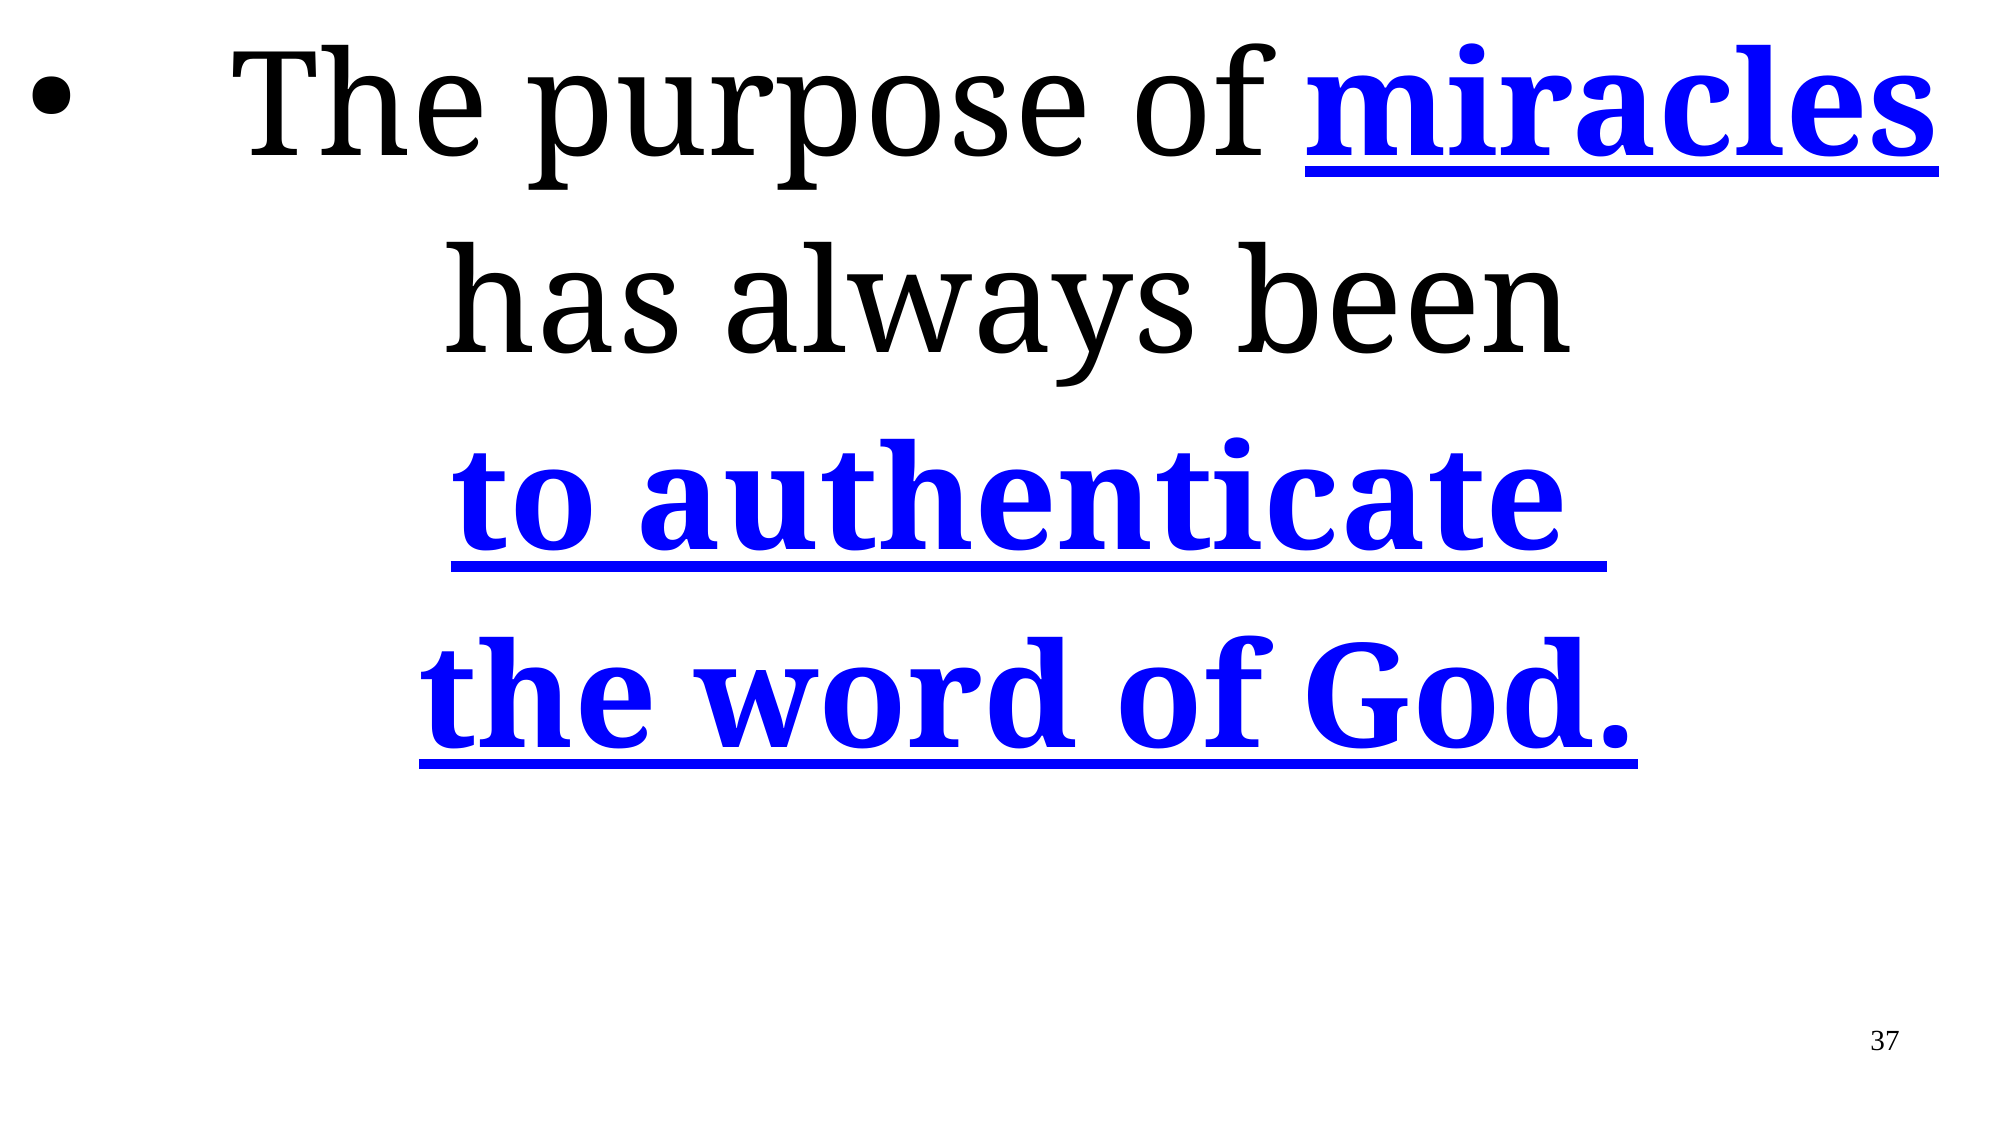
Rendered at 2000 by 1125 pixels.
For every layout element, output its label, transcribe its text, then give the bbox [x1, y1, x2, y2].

list The purpose of miracles has always been to authenticate the word of God. [0, 0, 1996, 1123]
